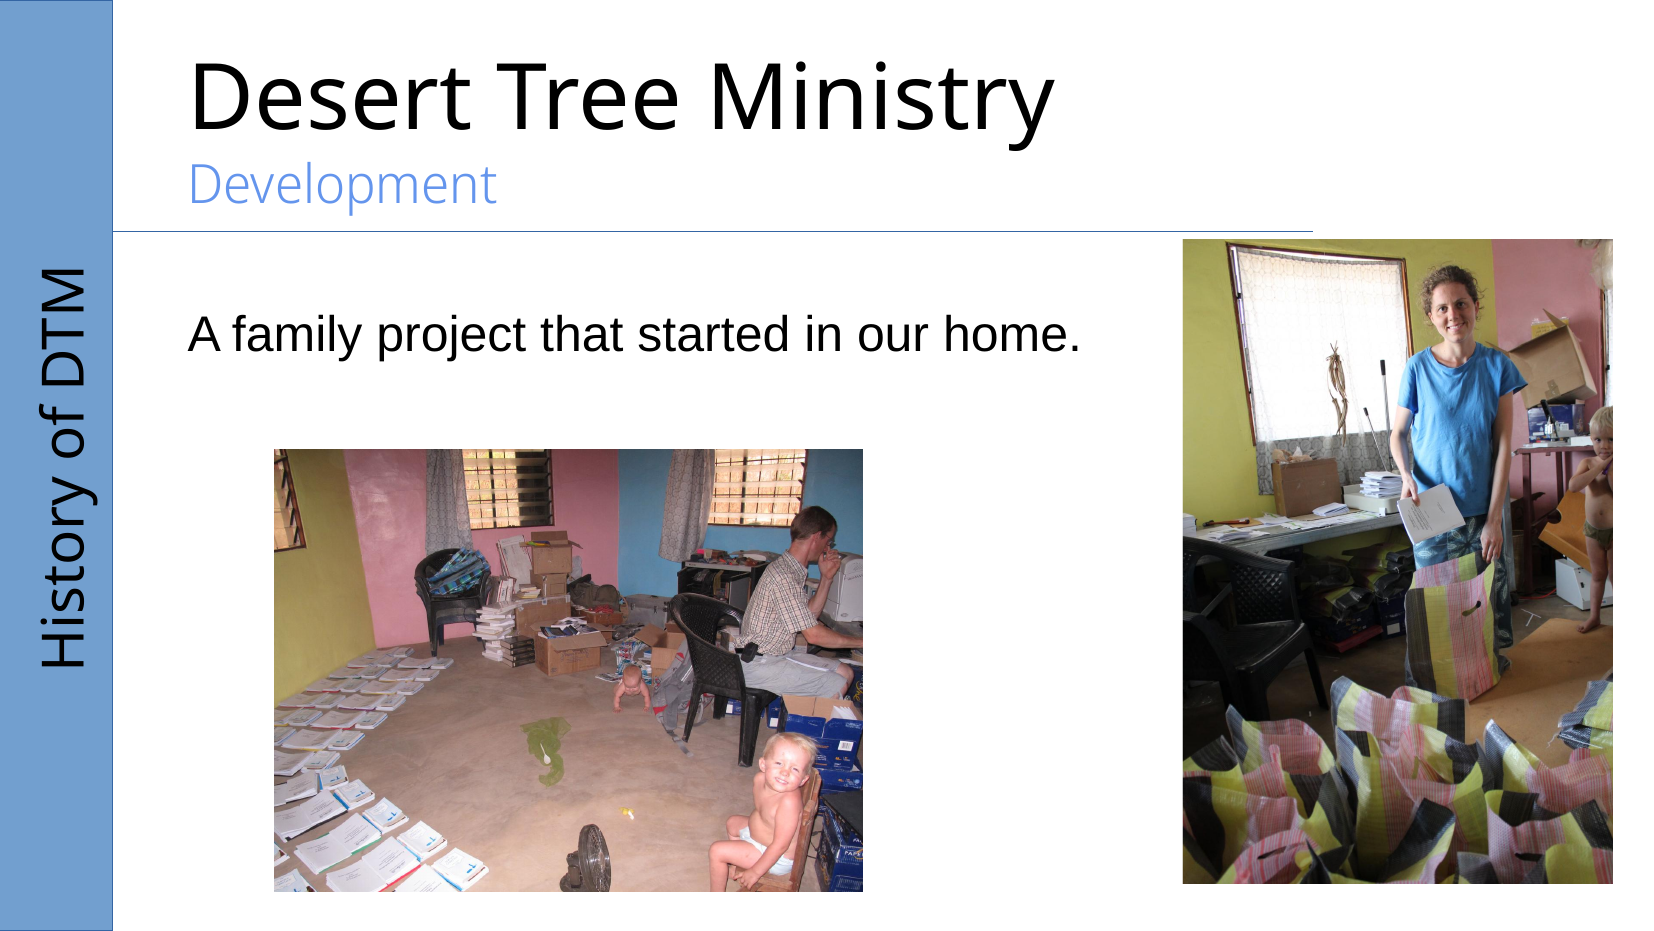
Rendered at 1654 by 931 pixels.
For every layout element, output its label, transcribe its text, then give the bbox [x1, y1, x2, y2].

picture [1182, 238, 1613, 884]
picture [274, 449, 863, 892]
title Desert Tree Ministry [187, 33, 1571, 125]
text_box [0, 0, 113, 931]
title Development [187, 125, 1571, 239]
text_box History of DTM [13, 37, 105, 901]
subtitle A family project that started in our home. [187, 306, 1163, 413]
